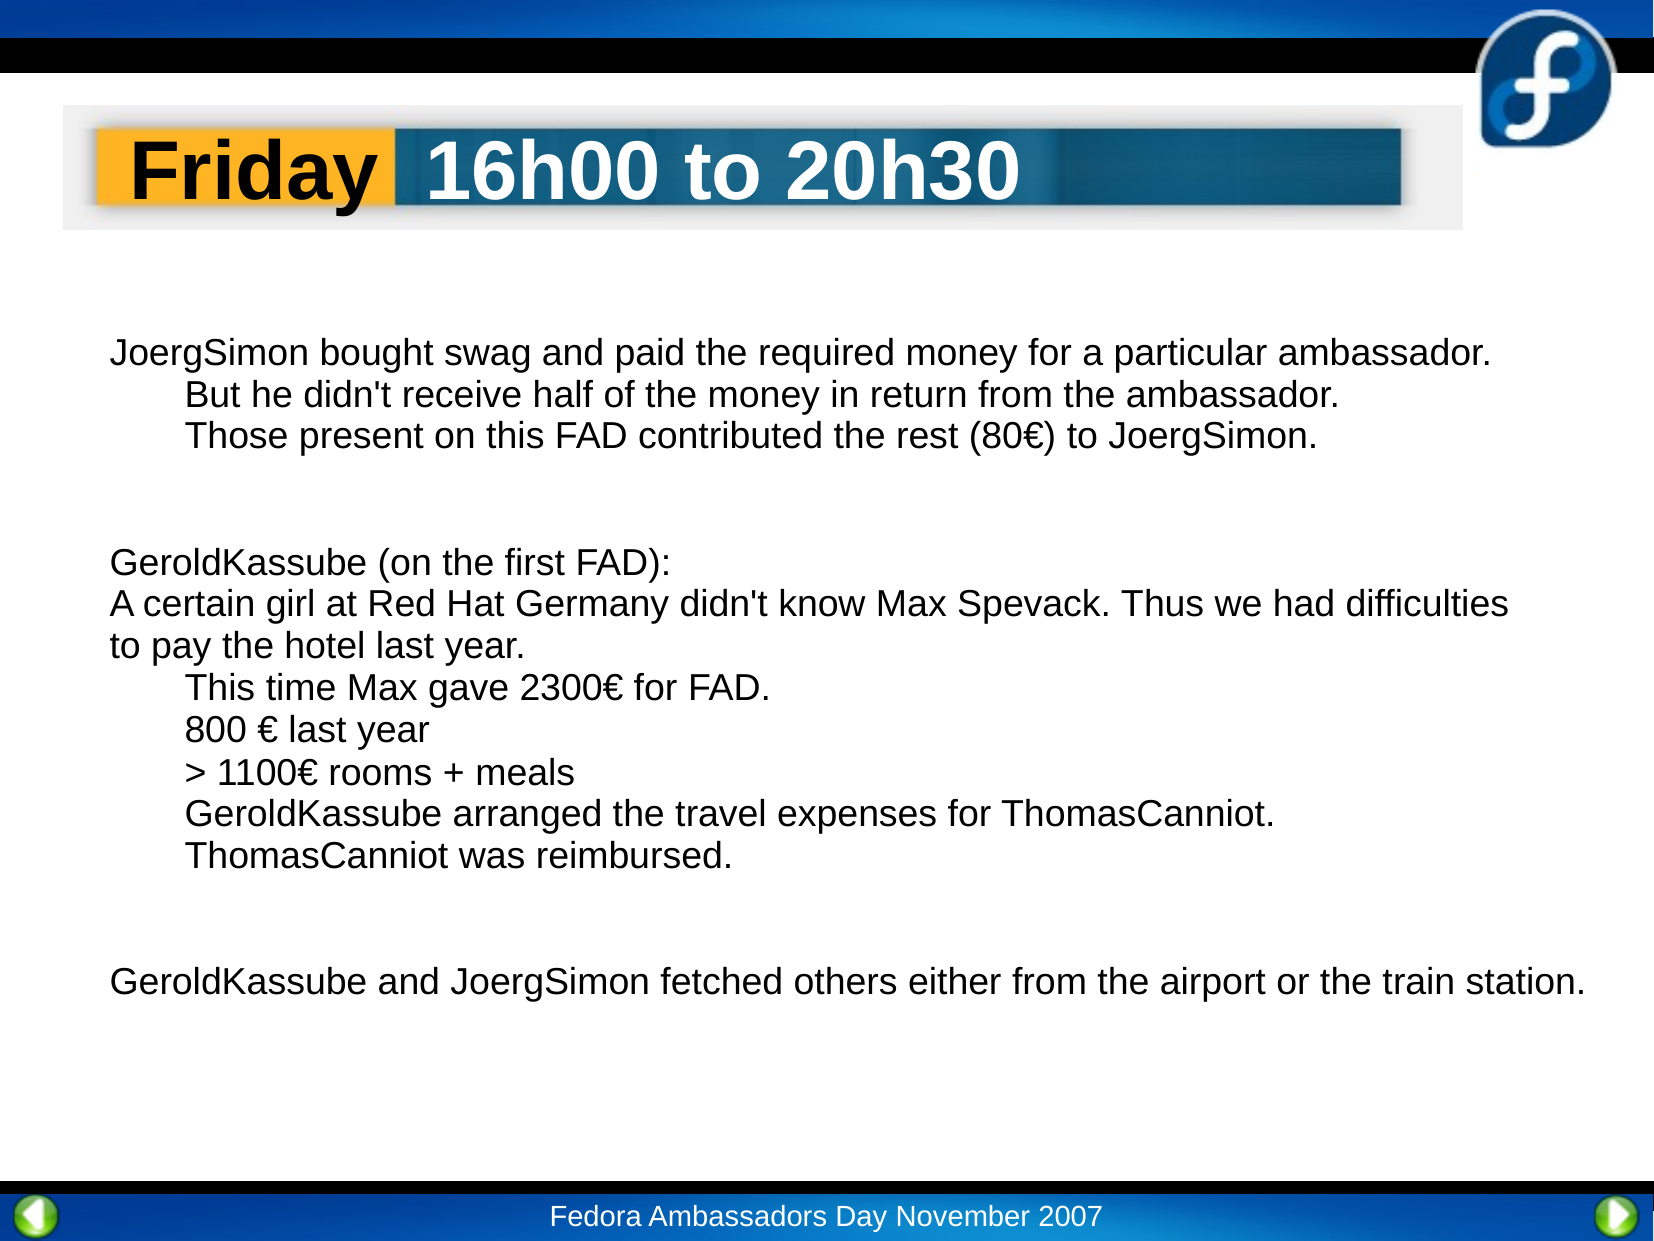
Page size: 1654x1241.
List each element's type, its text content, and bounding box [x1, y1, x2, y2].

picture [1058, 1208, 1066, 1220]
picture [0, 1194, 1654, 1241]
picture [0, 0, 1654, 251]
picture [1074, 1208, 1082, 1223]
picture [1008, 1212, 1016, 1217]
text_box JoergSimon bought swag and paid the required money for a particular ambassador. But he didn't receive half of the money in return from the ambassador. Those present on this FAD contributed the rest (80€) to JoergSimon. GeroldKassube (on the first FAD): A certain girl at Red Hat Germany didn't know Max Spevack. Thus we had difficulties to pay the hotel last year. This time Max gave 2300€ for FAD. 800 € last year > 1100€ rooms + meals GeroldKassube arranged the travel expenses for ThomasCanniot. ThomasCanniot was reimbursed. GeroldKassube and JoergSimon fetched others either from the airport or the train station. [94, 323, 1605, 1011]
text_box Friday 16h00 to 20h30 [114, 117, 1038, 226]
